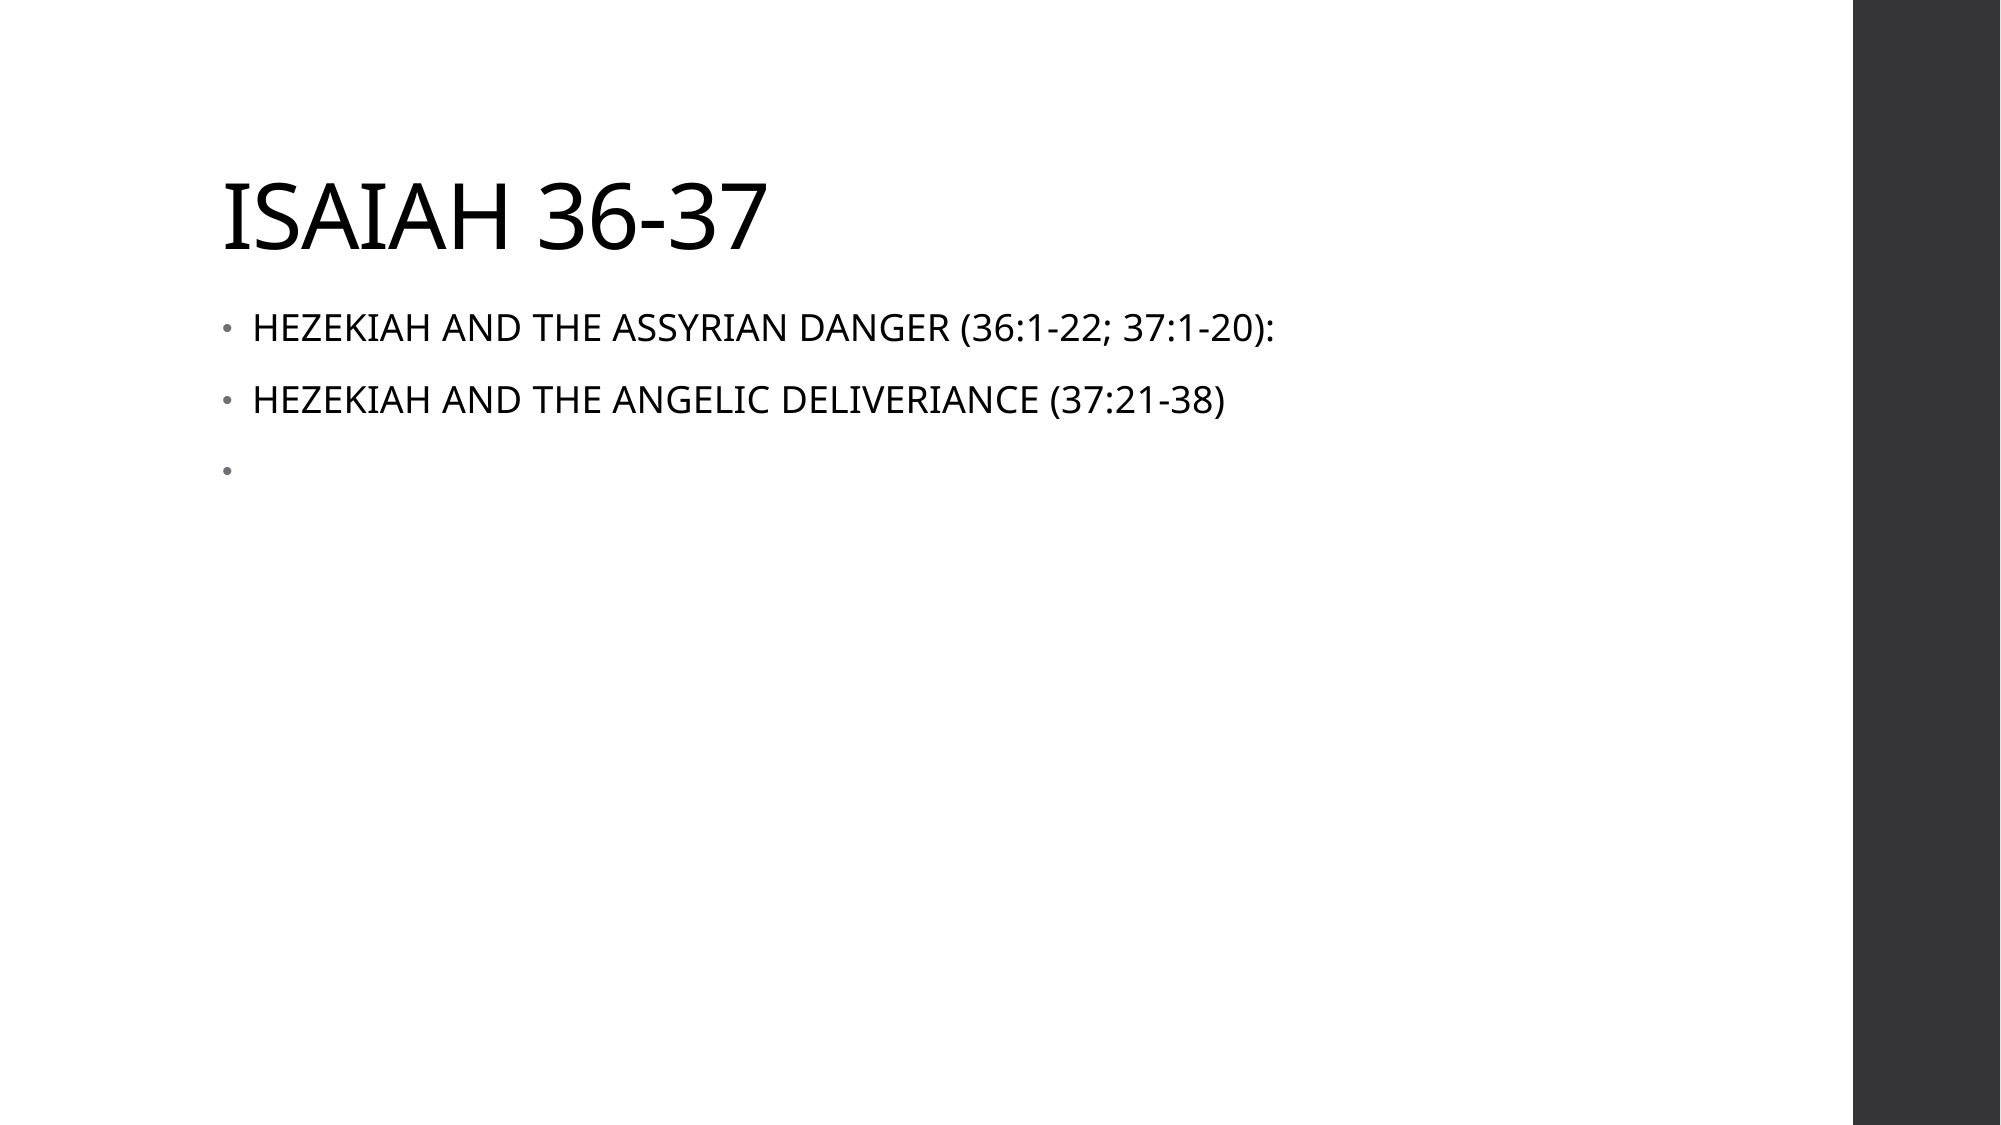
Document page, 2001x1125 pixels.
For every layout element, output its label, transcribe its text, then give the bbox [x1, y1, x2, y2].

list HEZEKIAH AND THE ASSYRIAN DANGER (36:1-22; 37:1-20): HEZEKIAH AND THE ANGELIC DELIVERIANCE (37:21-38) [206, 299, 1617, 1014]
title ISAIAH 36-37 [206, 60, 1797, 278]
